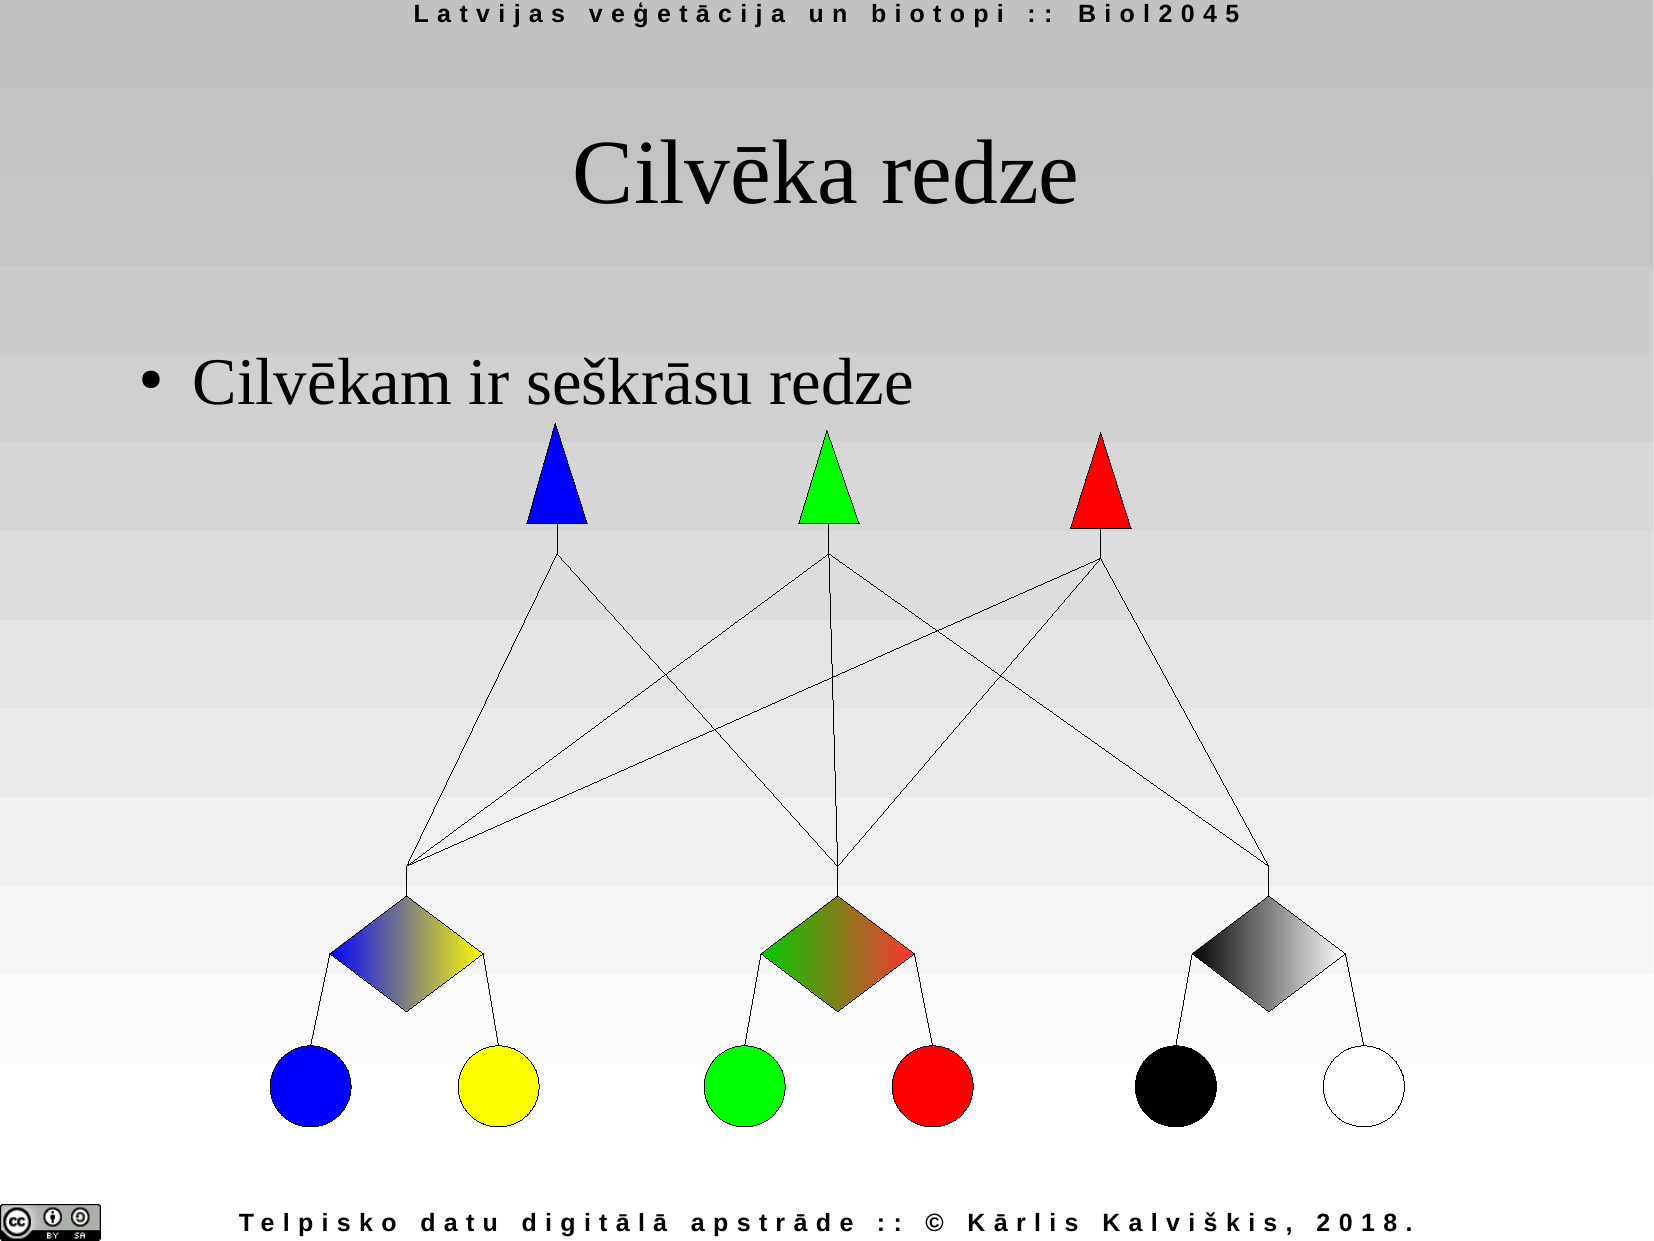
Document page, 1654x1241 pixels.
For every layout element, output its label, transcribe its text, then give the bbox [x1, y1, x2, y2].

picture [0, 0, 1654, 1241]
text_box [1192, 895, 1345, 1012]
text_box [1070, 432, 1132, 529]
text_box [526, 423, 588, 524]
text_box [330, 895, 483, 1012]
text_box [270, 1045, 352, 1127]
text_box [892, 1045, 974, 1127]
text_box [1323, 1045, 1405, 1127]
title Cilvēka redze [29, 49, 1625, 296]
text_box [798, 430, 860, 524]
text_box [761, 895, 914, 1012]
list Cilvēkam ir seškrāsu redze [121, 344, 1534, 1127]
text_box [1135, 1045, 1217, 1127]
text_box [458, 1045, 540, 1127]
text_box [704, 1045, 786, 1127]
